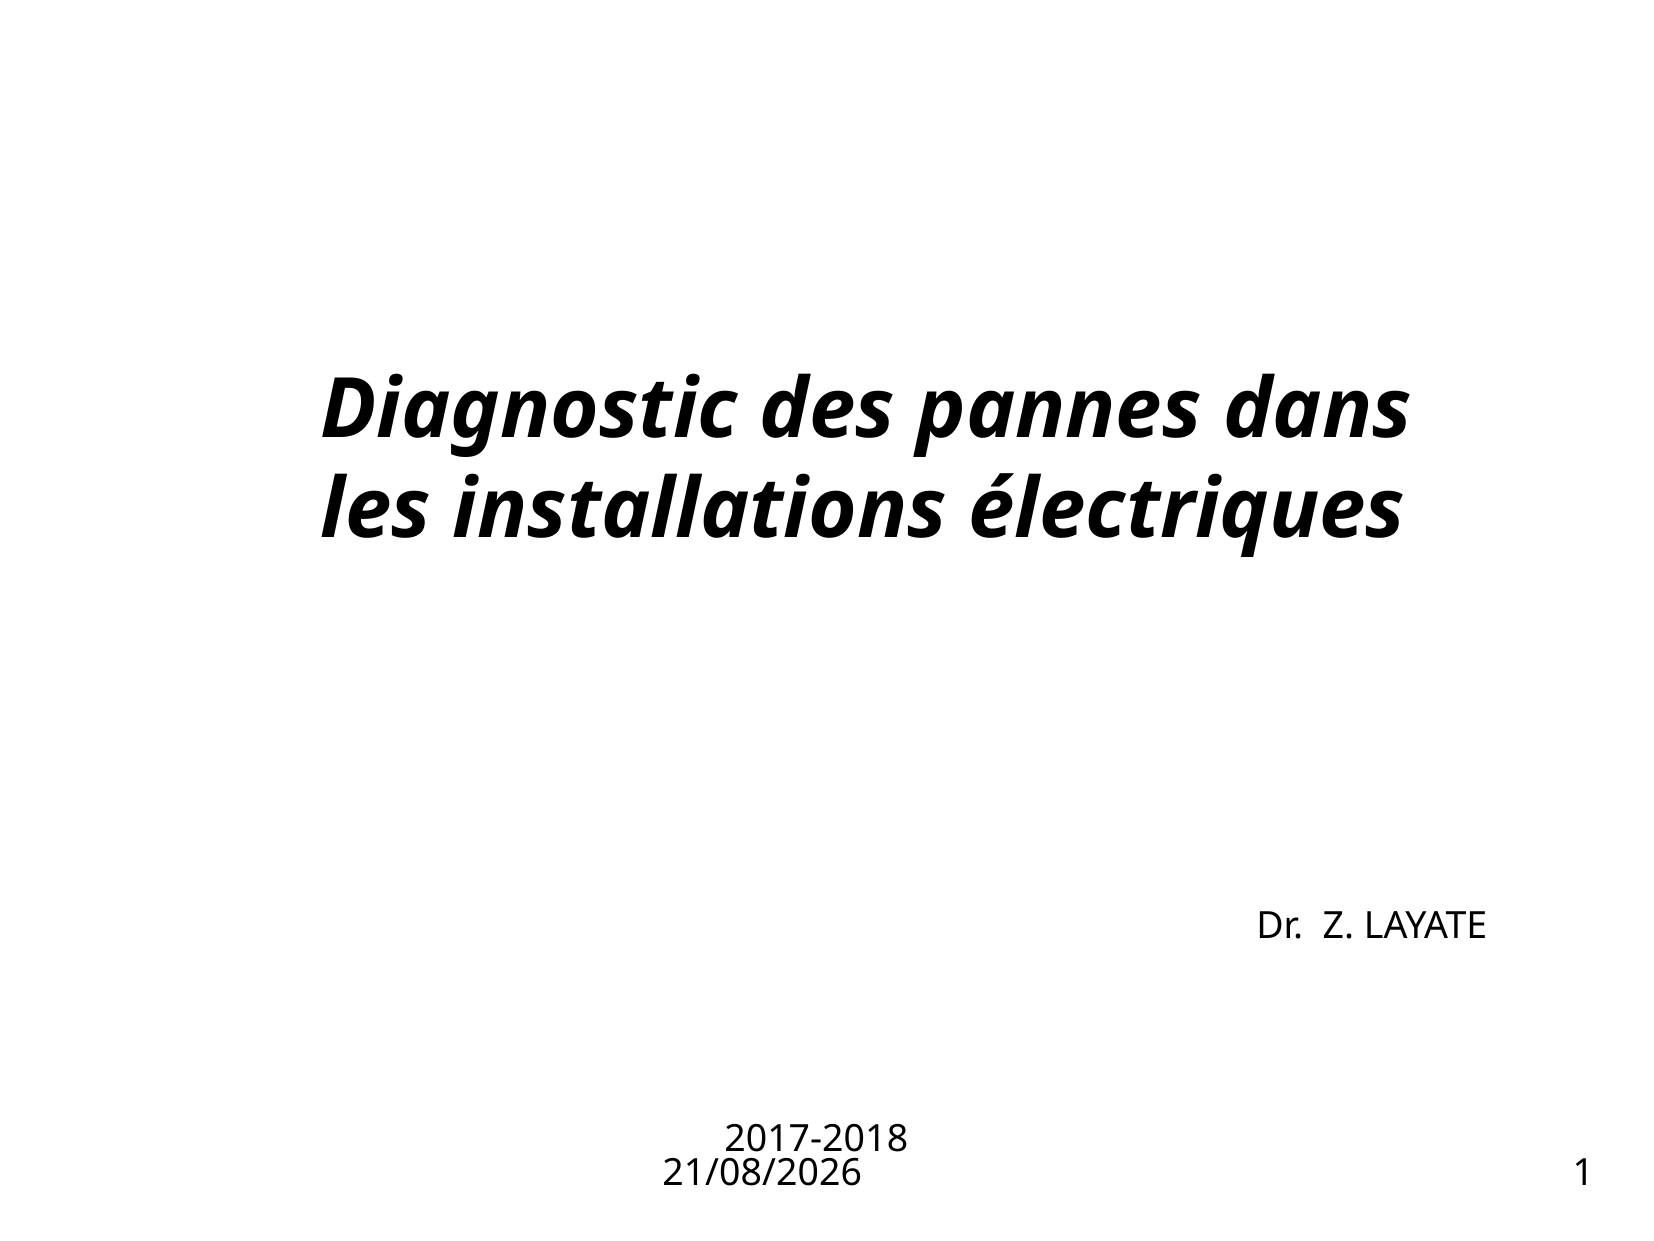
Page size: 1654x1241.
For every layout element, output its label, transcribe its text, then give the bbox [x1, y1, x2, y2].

slide_number <numéro> [1557, 1140, 1641, 1227]
text_box 2017-2018 [709, 1106, 924, 1140]
text_box Diagnostic des pannes dans les installations électriques [305, 346, 1449, 562]
text_box Dr. Z. LAYATE [1241, 893, 1503, 954]
slide_number 02/07/2018 [647, 1140, 1034, 1227]
